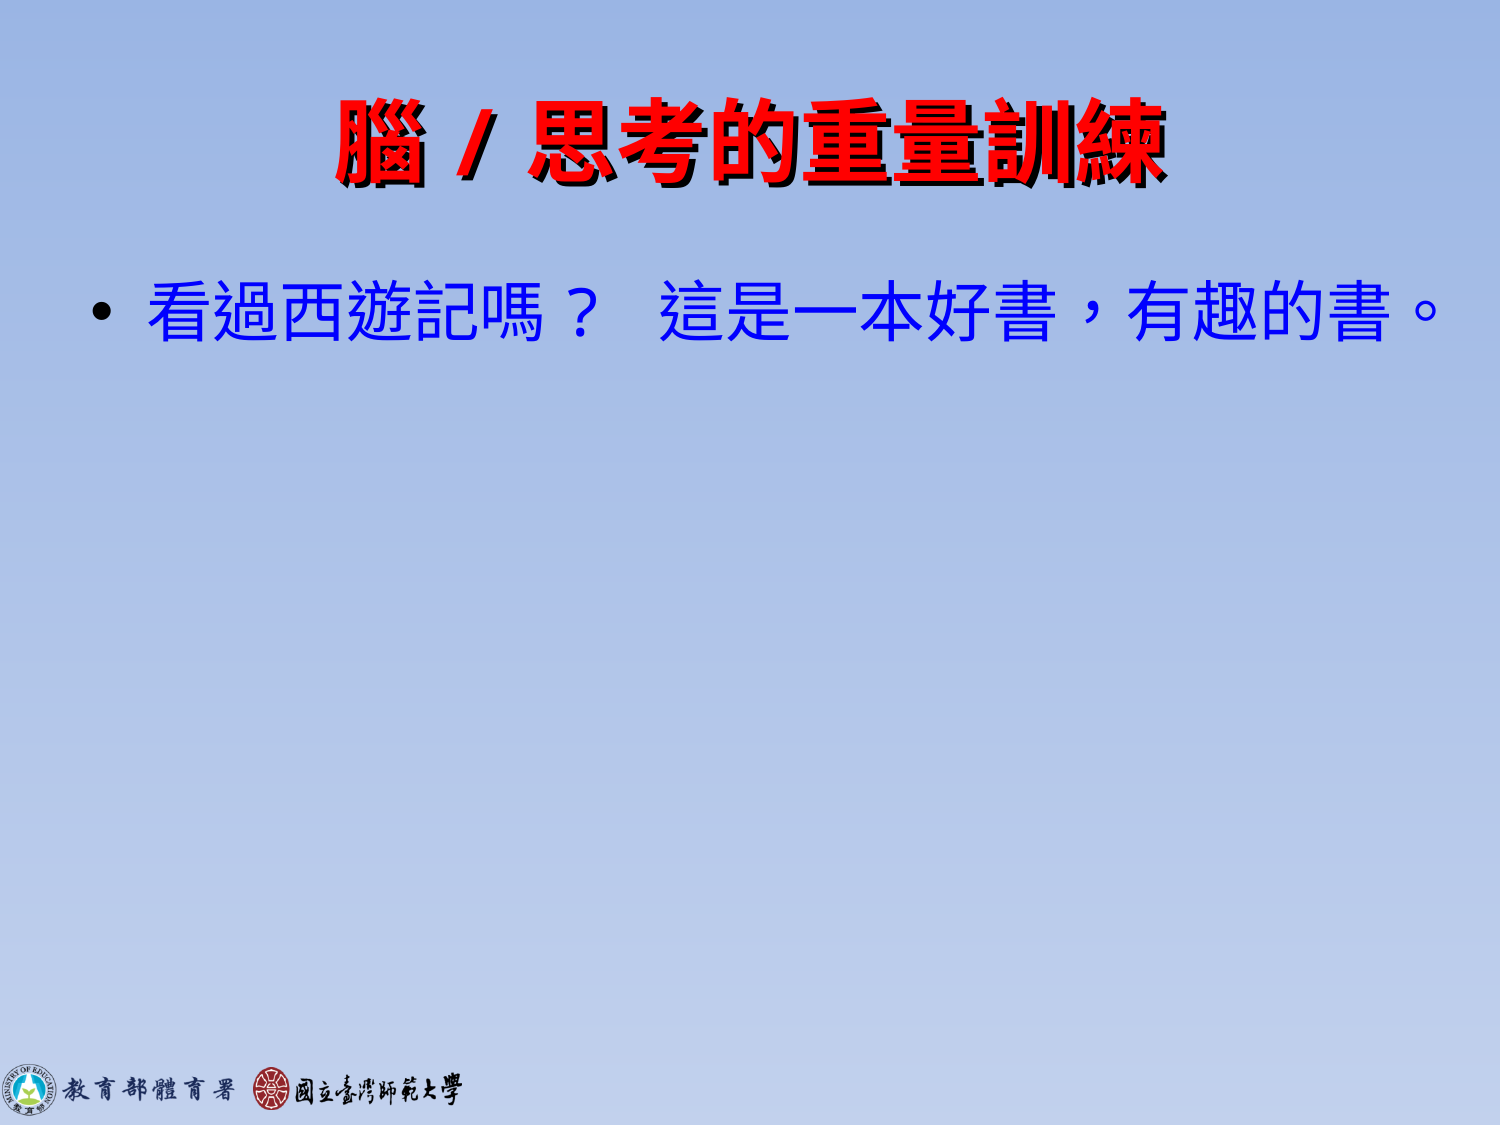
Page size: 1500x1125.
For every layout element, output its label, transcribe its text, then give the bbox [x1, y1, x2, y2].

title 腦/思考的重量訓練 [75, 45, 1426, 233]
list 看過西遊記嗎? 這是一本好書，有趣的書。 [75, 262, 1426, 1005]
